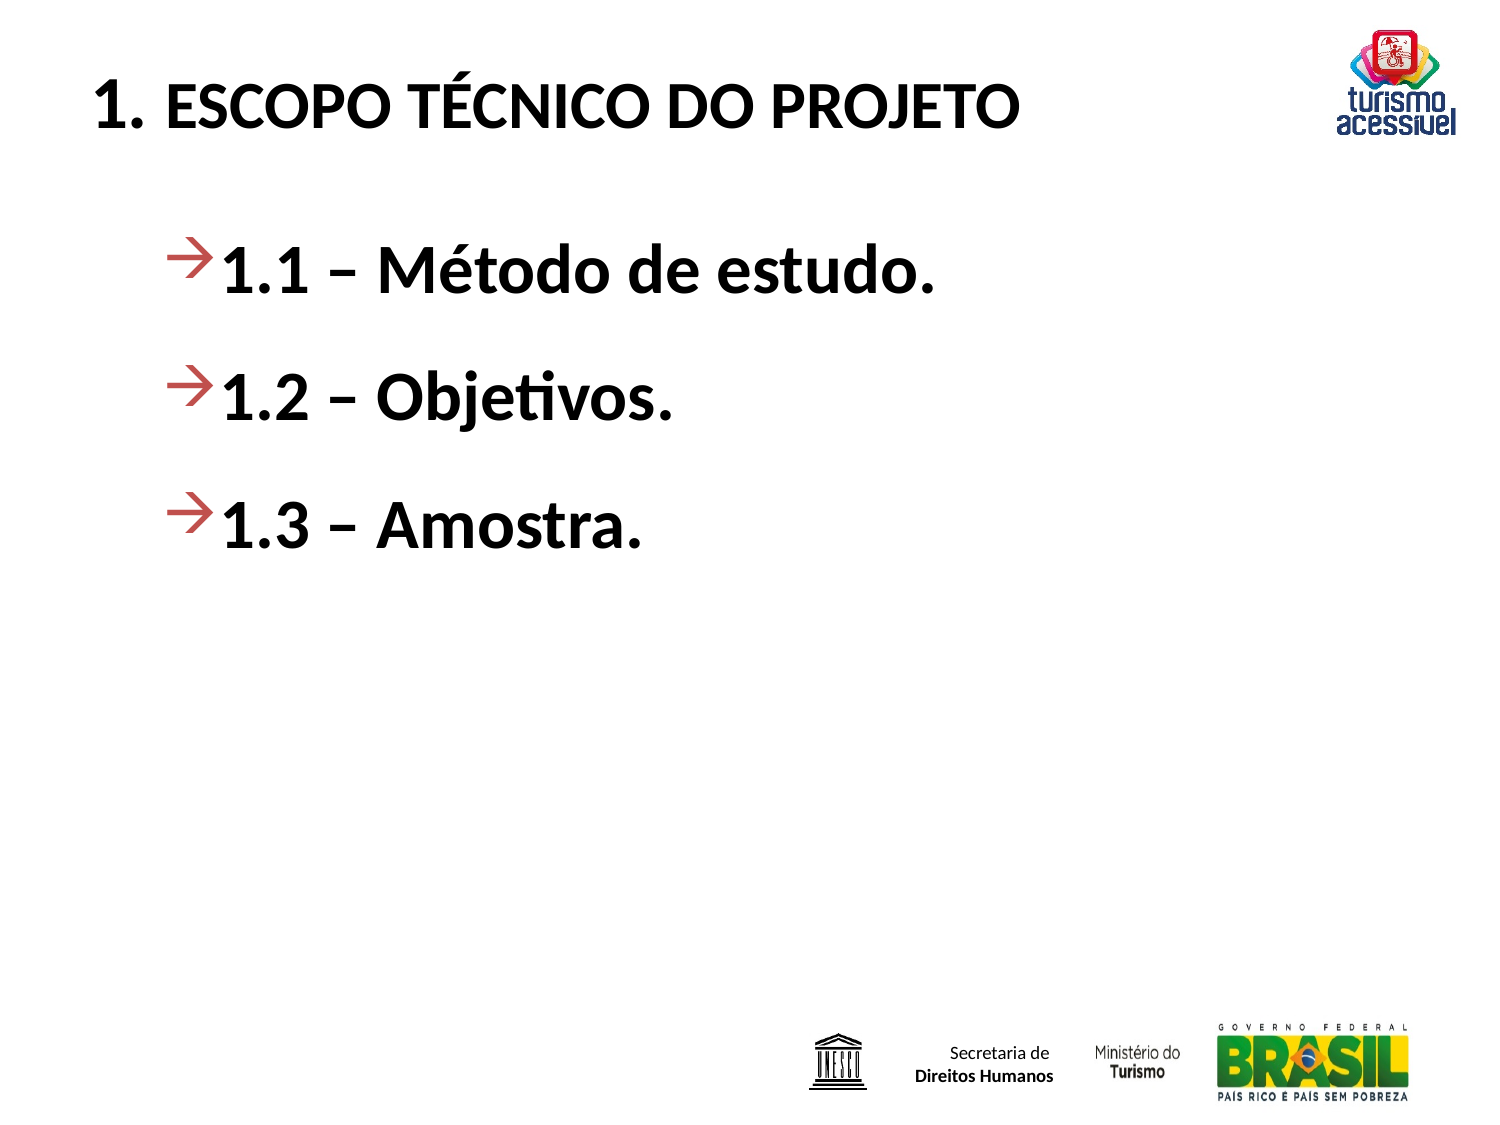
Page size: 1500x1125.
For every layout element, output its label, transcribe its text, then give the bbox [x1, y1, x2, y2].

title 1. escopo técnico do projeto [75, 45, 1426, 233]
text_box 1.1 – Método de estudo. 1.2 – Objetivos. 1.3 – Amostra. [147, 233, 1140, 683]
